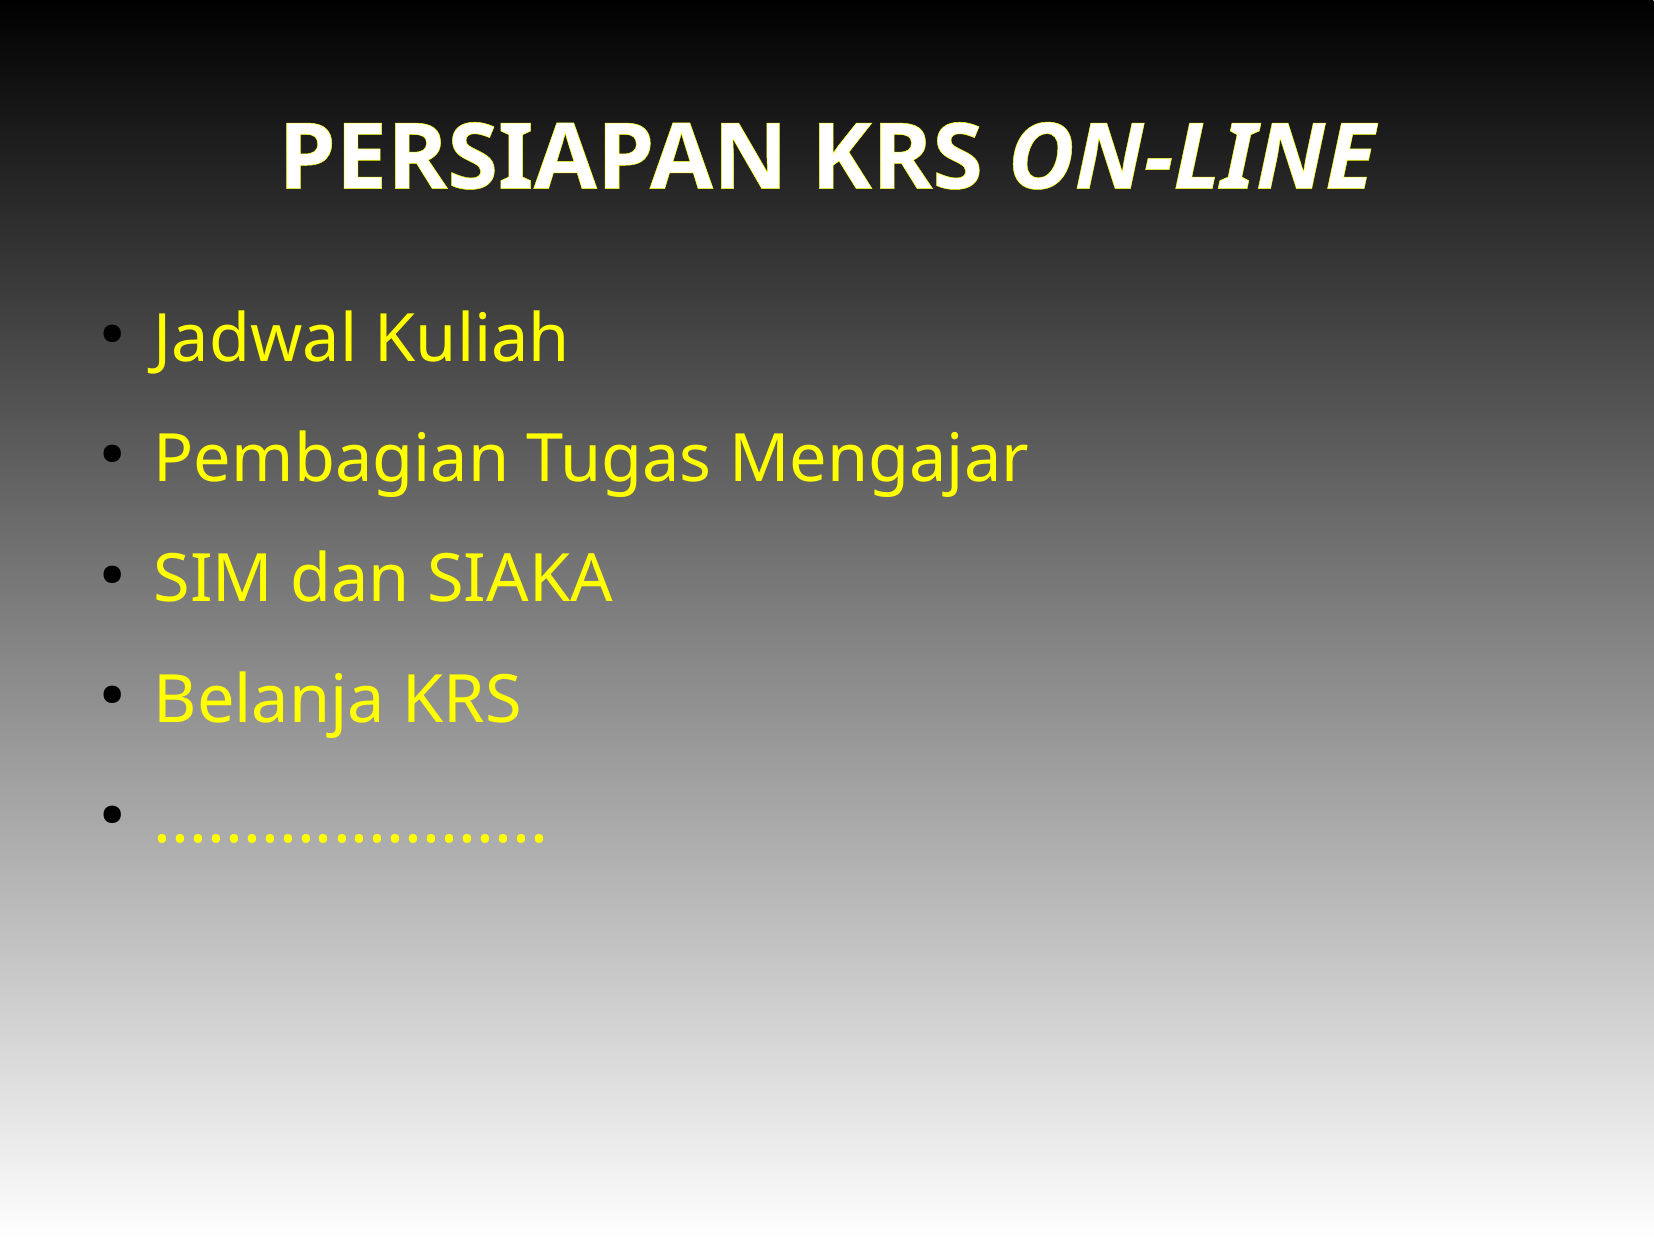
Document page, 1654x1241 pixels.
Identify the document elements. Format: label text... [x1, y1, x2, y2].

list Jadwal Kuliah Pembagian Tugas Mengajar SIM dan SIAKA Belanja KRS ...................... [82, 290, 1571, 1010]
title PERSIAPAN KRS ON-LINE [82, 49, 1571, 257]
